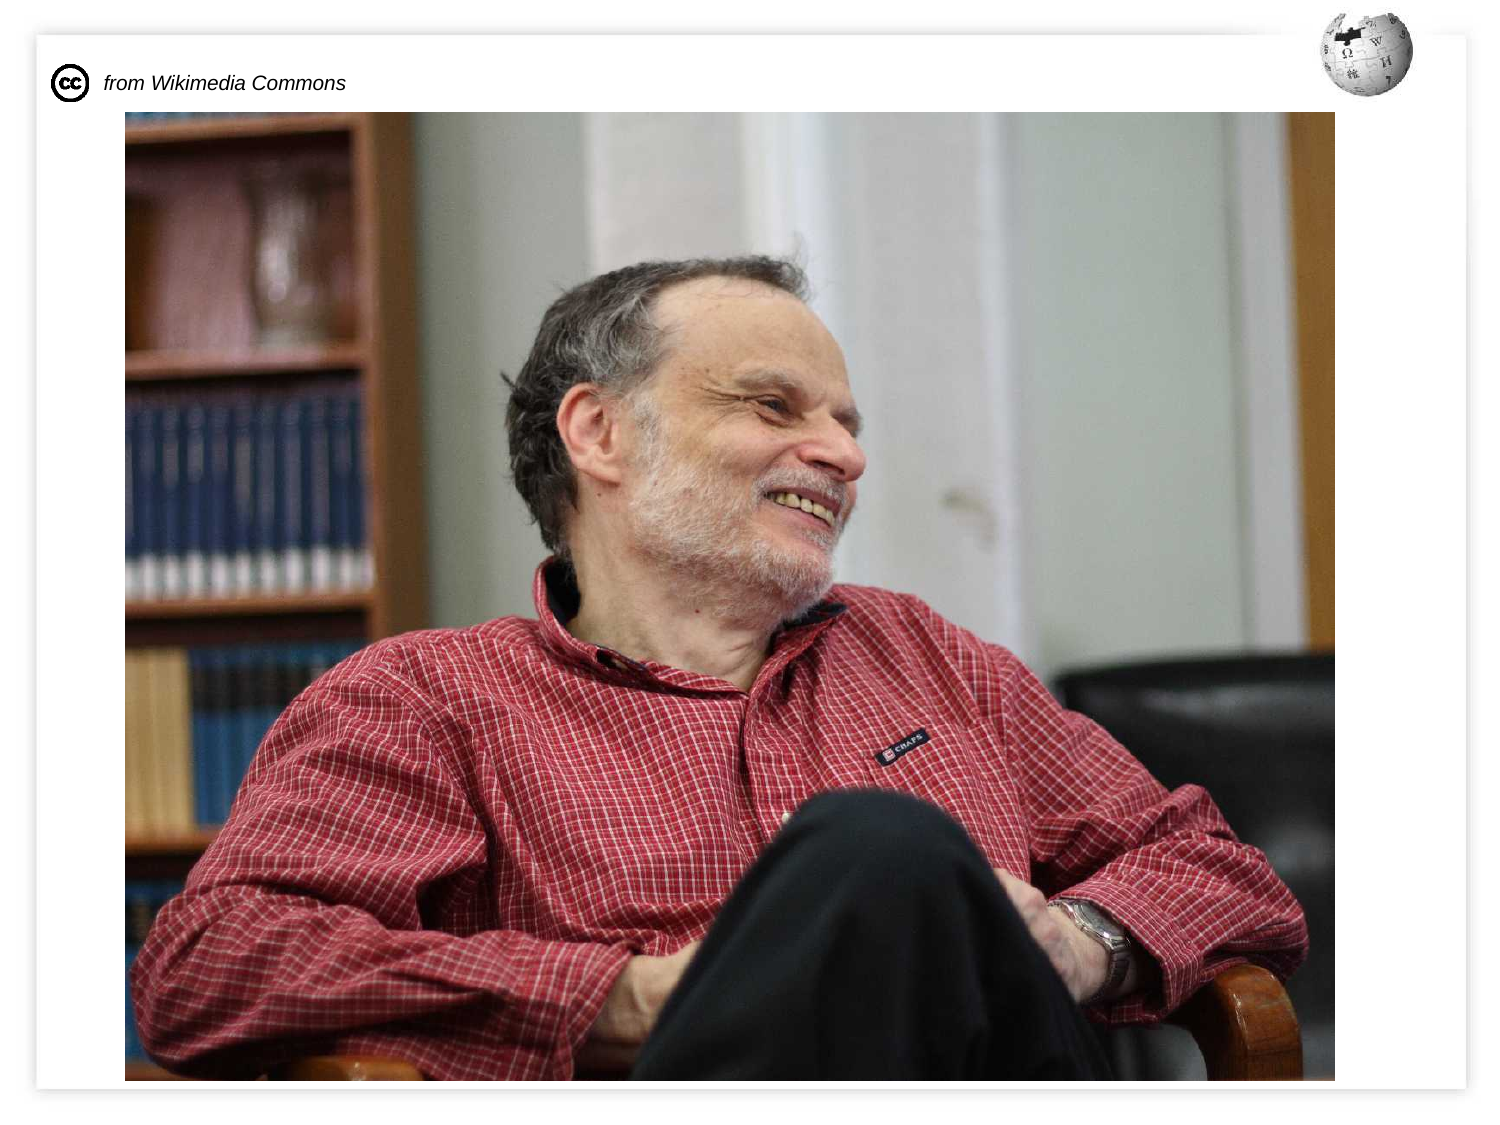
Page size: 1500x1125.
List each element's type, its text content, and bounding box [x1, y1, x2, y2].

picture [0, 0, 1500, 1125]
text_box from Wikimedia Commons [88, 64, 427, 103]
